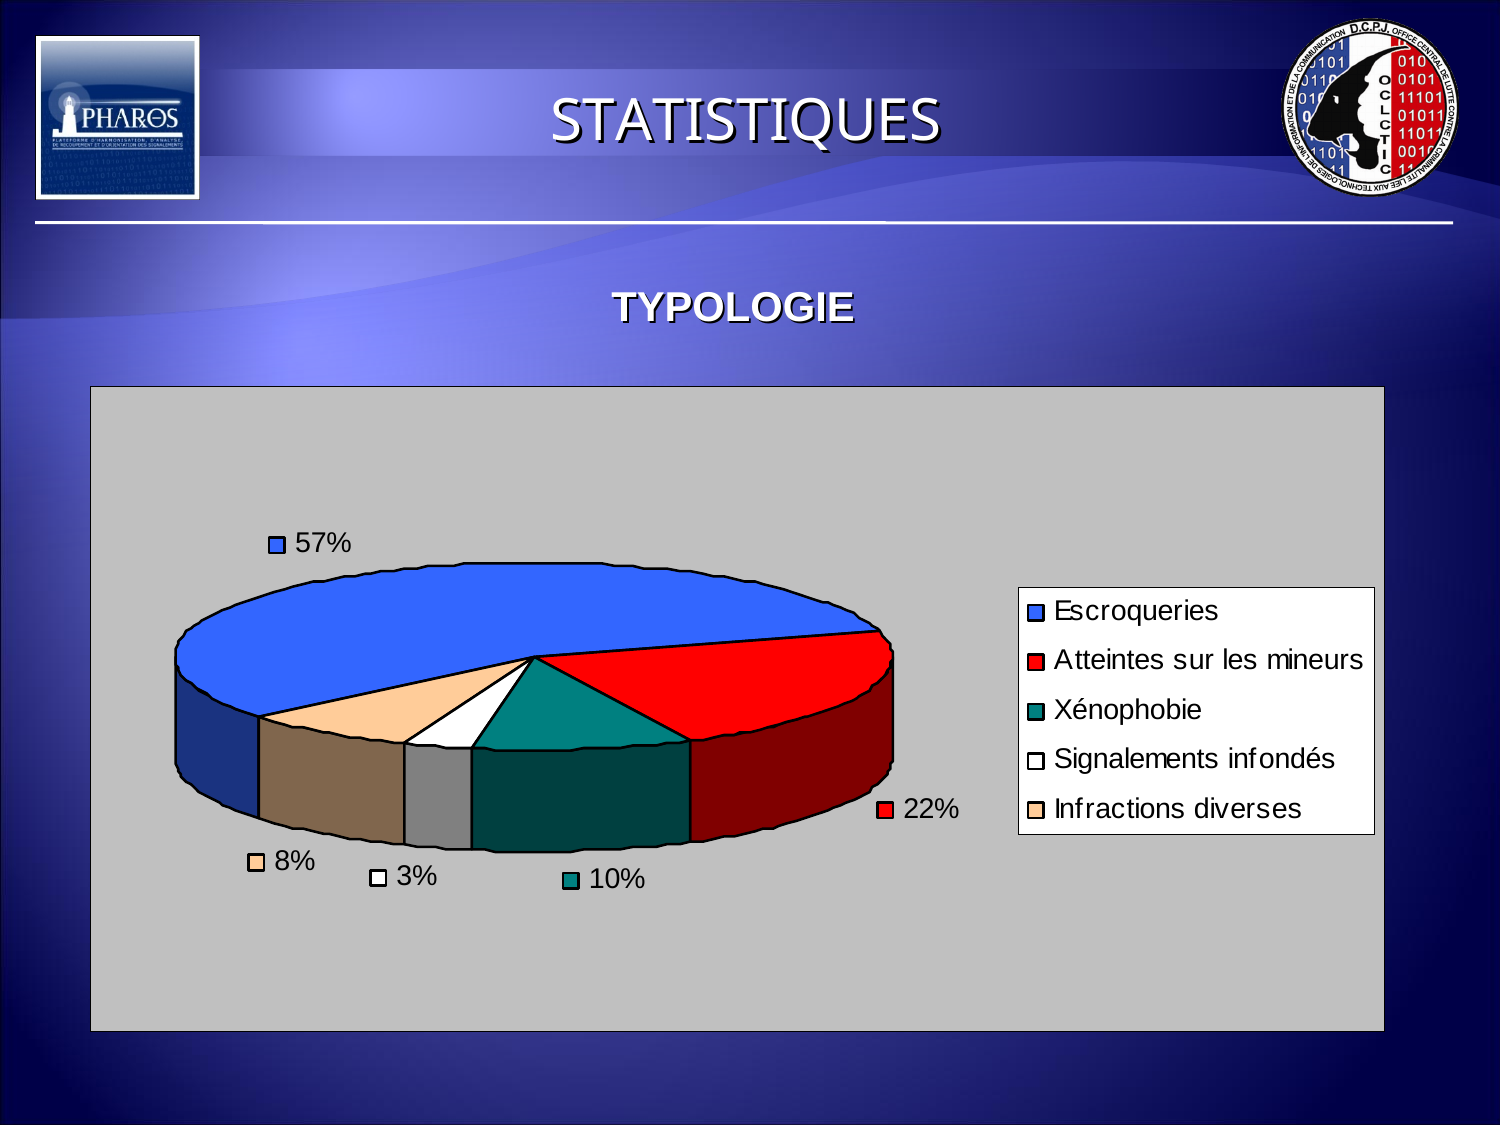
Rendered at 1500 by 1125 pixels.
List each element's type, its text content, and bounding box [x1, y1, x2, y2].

text_box STATISTIQUES [200, 70, 1281, 165]
picture [0, 0, 1500, 1125]
text_box TYPOLOGIE [383, 255, 1083, 339]
